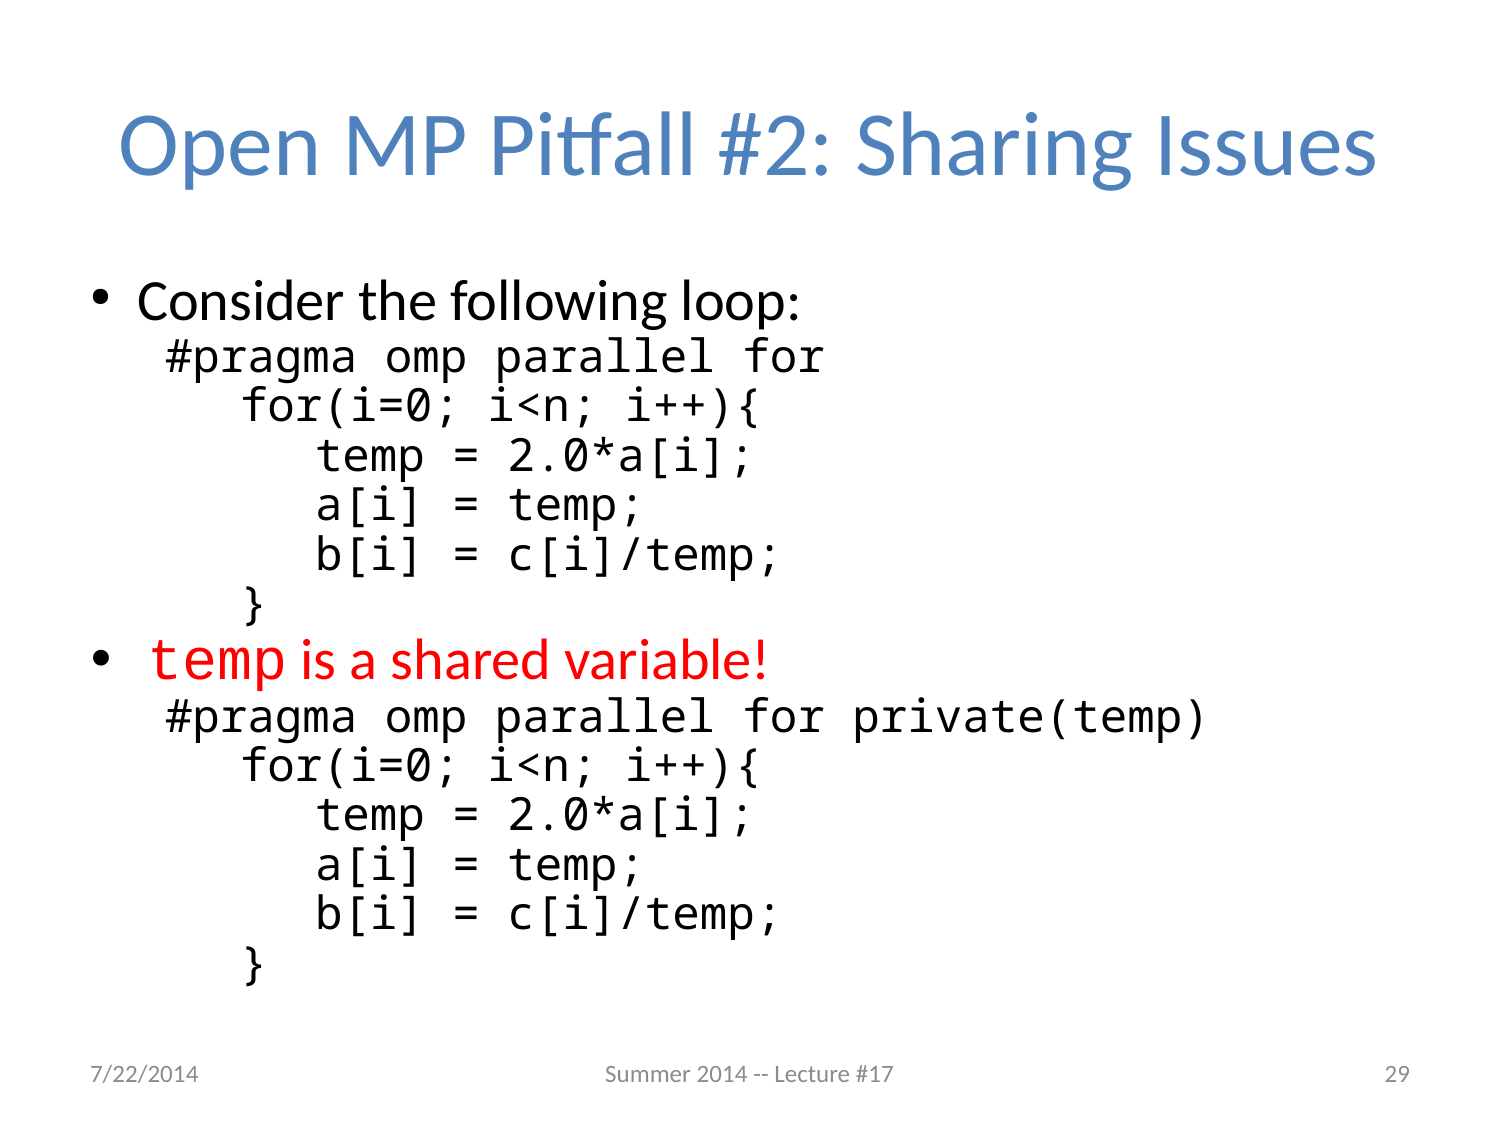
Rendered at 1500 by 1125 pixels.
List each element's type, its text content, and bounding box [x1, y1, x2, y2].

slide_number <number> [1074, 1042, 1425, 1103]
slide_number 7/22/2014 [75, 1042, 425, 1103]
list Consider the following loop: #pragma omp parallel for for(i=0; i<n; i++){ temp = 2.0*a[i]; a[i] = temp; b[i] = c[i]/temp; } temp is a shared variable! #pragma omp parallel for private(temp) for(i=0; i<n; i++){ temp = 2.0*a[i]; a[i] = temp; b[i] = c[i]/temp; } [75, 262, 1425, 1073]
footer Summer 2014 -- Lecture #17 [512, 1042, 988, 1103]
title Open MP Pitfall #2: Sharing Issues [75, 45, 1425, 233]
